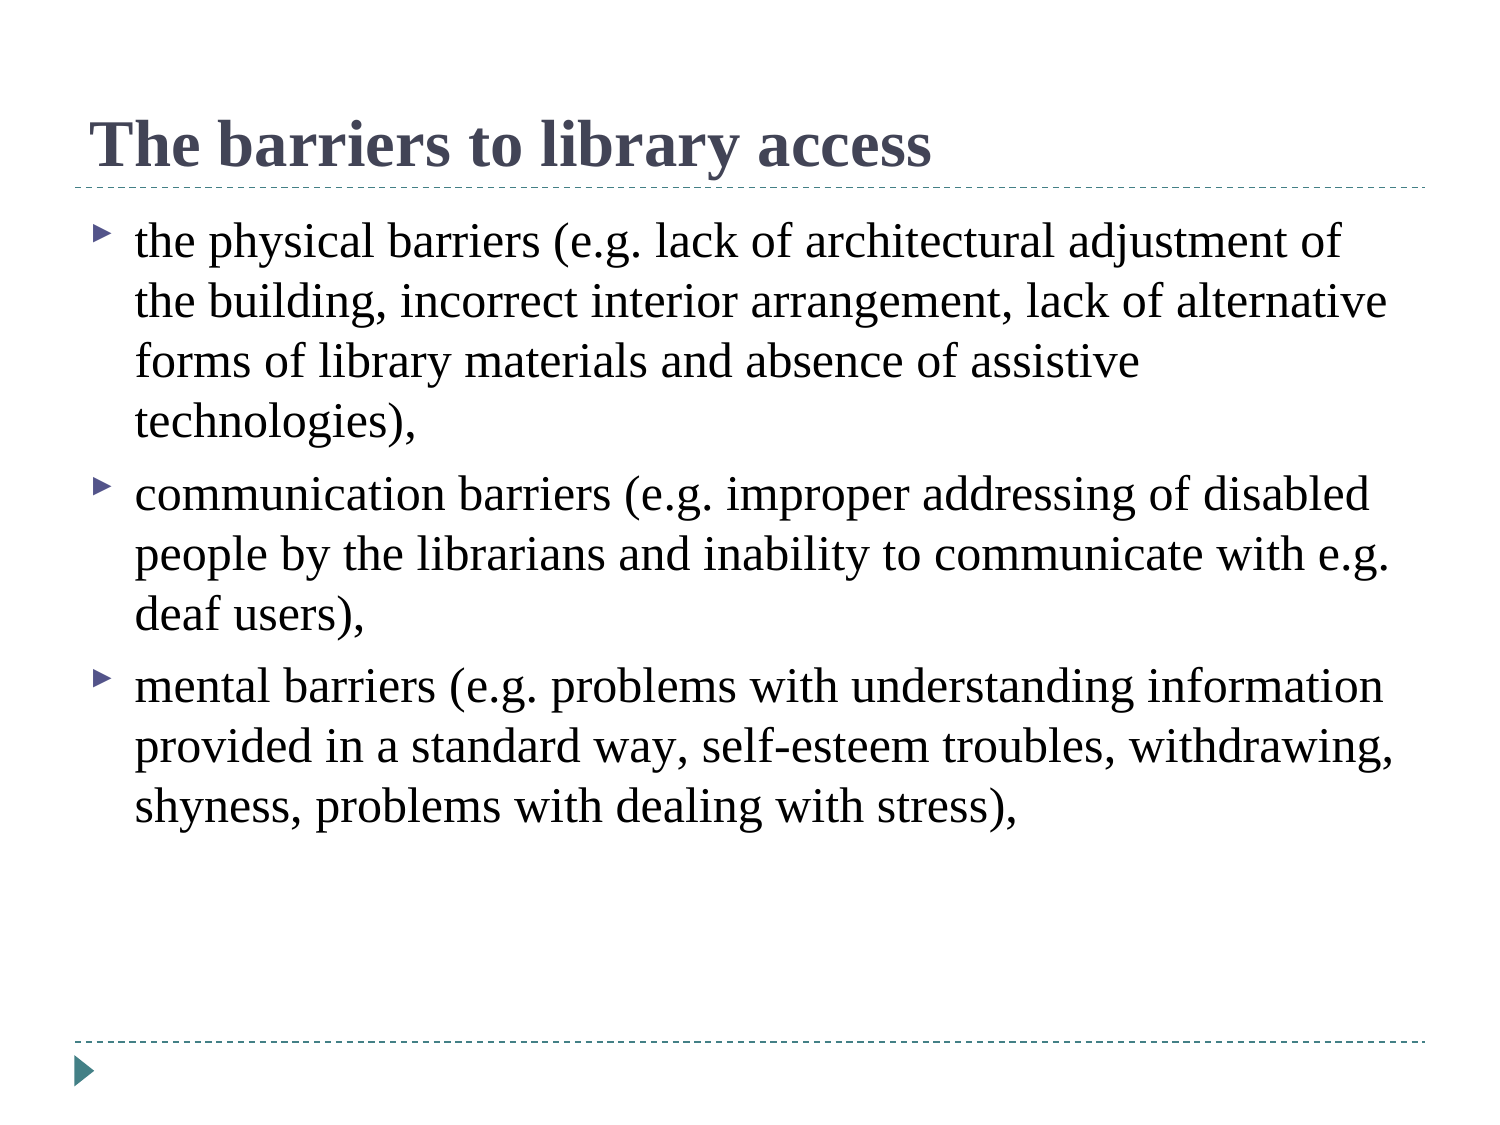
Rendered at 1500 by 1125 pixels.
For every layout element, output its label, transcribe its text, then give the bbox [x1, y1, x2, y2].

title The barriers to library access [75, 24, 1426, 188]
list the physical barriers (e.g. lack of architectural adjustment of the building, incorrect interior arrangement, lack of alternative forms of library materials and absence of assistive technologies), communication barriers (e.g. improper addressing of disabled people by the librarians and inability to communicate with e.g. deaf users), mental barriers (e.g. problems with understanding information provided in a standard way, self-esteem troubles, withdrawing, shyness, problems with dealing with stress), [75, 200, 1426, 1010]
